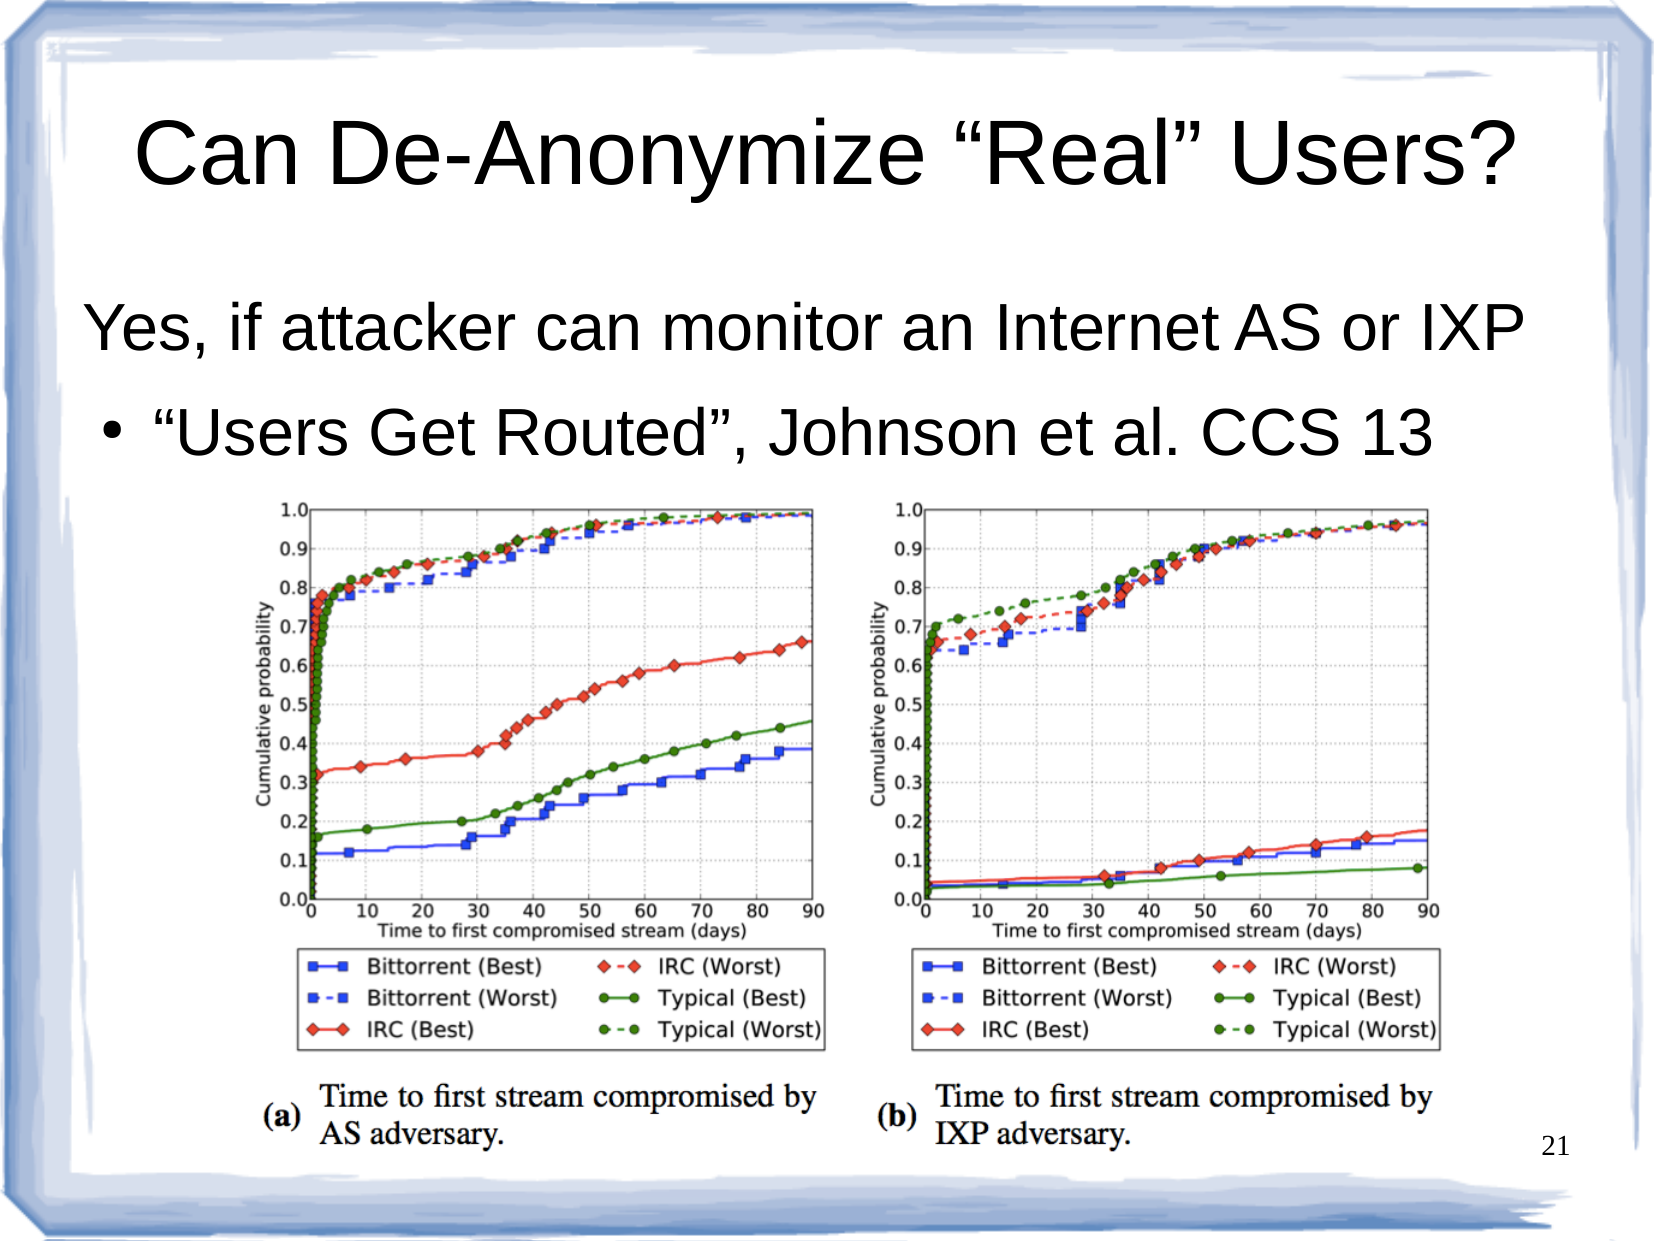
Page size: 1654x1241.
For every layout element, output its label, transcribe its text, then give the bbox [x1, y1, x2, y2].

picture [0, 0, 1654, 1241]
title Can De-Anonymize “Real” Users? [82, 49, 1571, 257]
list Yes, if attacker can monitor an Internet AS or IXP “Users Get Routed”, Johnson et al. CCS 13 [82, 290, 1571, 1109]
